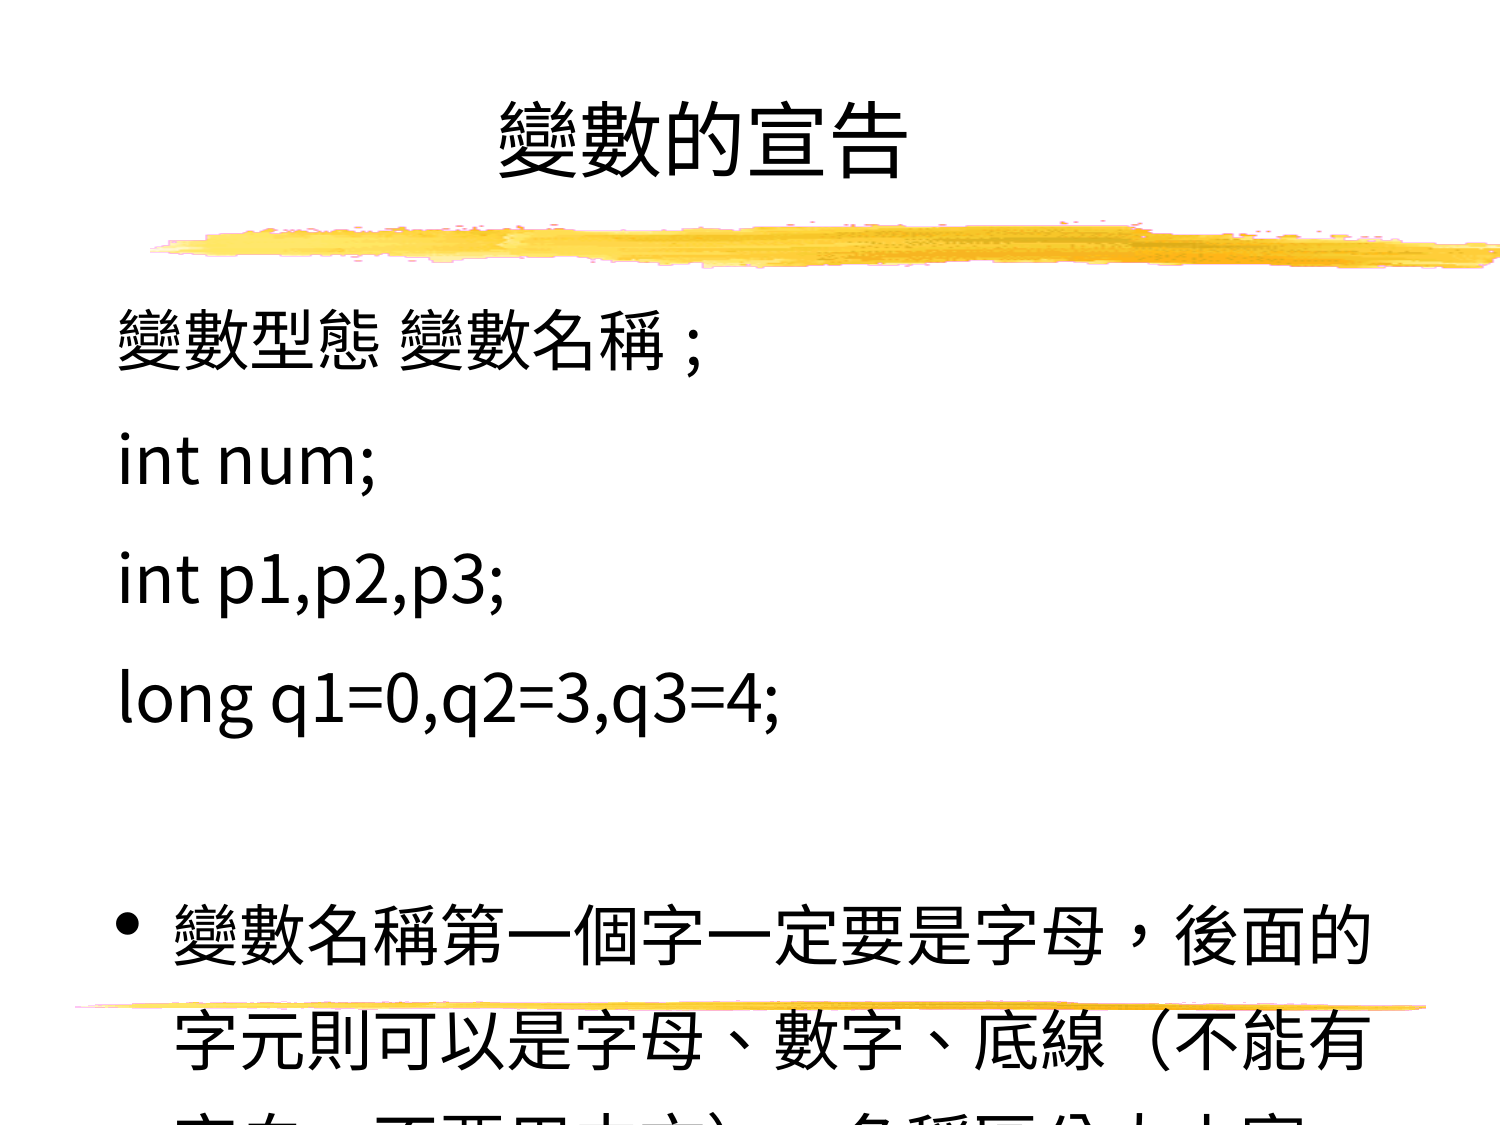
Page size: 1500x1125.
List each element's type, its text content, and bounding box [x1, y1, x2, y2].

list 變數型態 變數名稱; int num; int p1,p2,p3; long q1=0,q2=3,q3=4; 變數名稱第一個字一定要是字母，後面的字元則可以是字母、數字、底線（不能有空白，不要用中文）。名稱區分大小寫。 [116, 280, 1392, 1038]
title 變數的宣告 [66, 35, 1342, 226]
picture [1392, 999, 1426, 1013]
picture [150, 215, 1500, 279]
picture [75, 999, 116, 1013]
